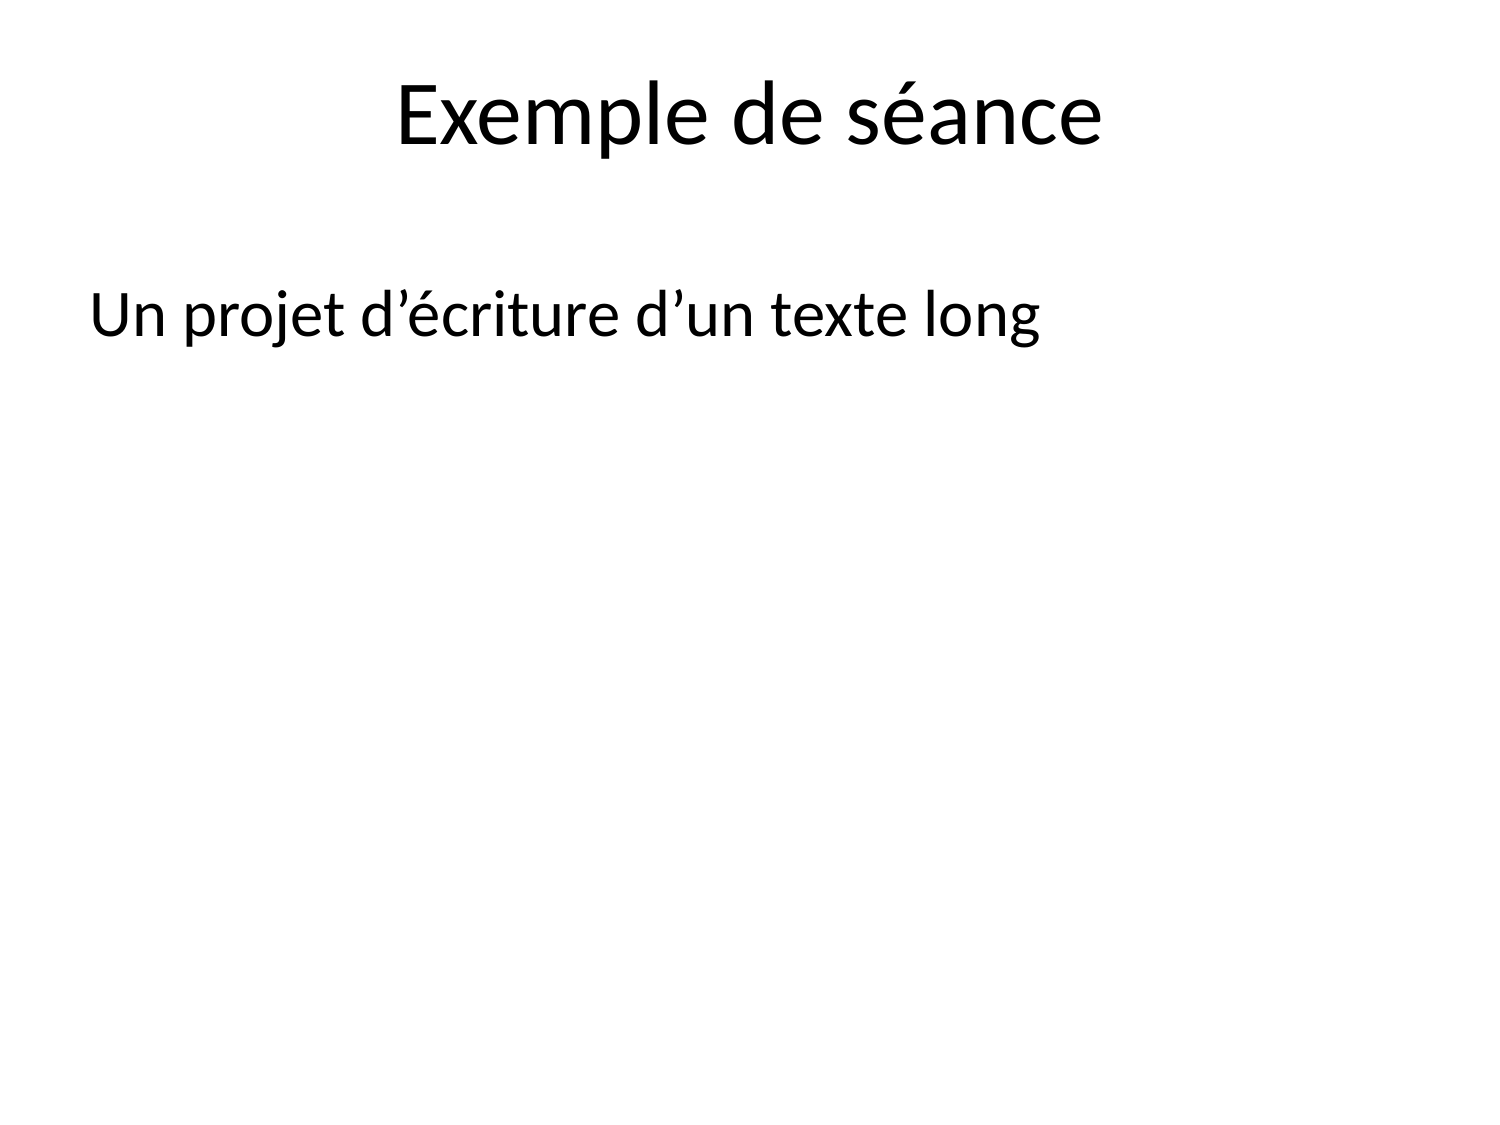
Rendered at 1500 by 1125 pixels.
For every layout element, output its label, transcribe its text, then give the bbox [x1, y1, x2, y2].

title Exemple de séance [75, 45, 1425, 233]
list Un projet d’écriture d’un texte long [75, 262, 1425, 1005]
